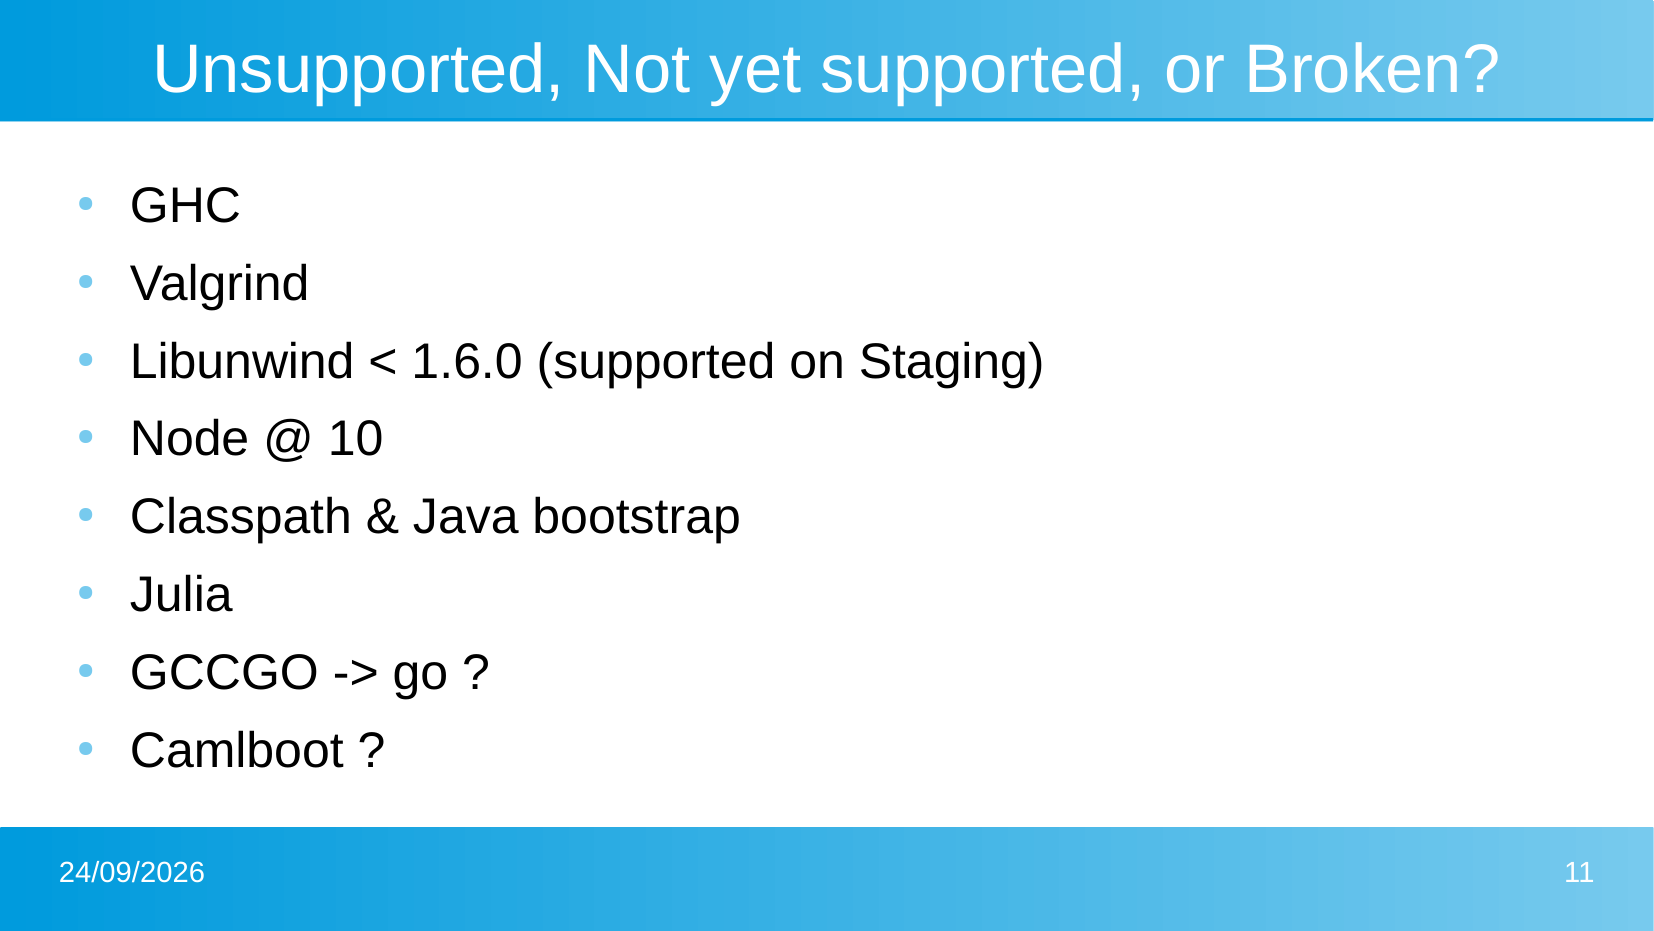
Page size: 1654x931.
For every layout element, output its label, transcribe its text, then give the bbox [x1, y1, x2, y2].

list GHC Valgrind Libunwind < 1.6.0 (supported on Staging) Node @ 10 Classpath & Java bootstrap Julia GCCGO -> go ? Camlboot ? [59, 177, 1595, 768]
title Unsupported, Not yet supported, or Broken? [59, 29, 1595, 108]
